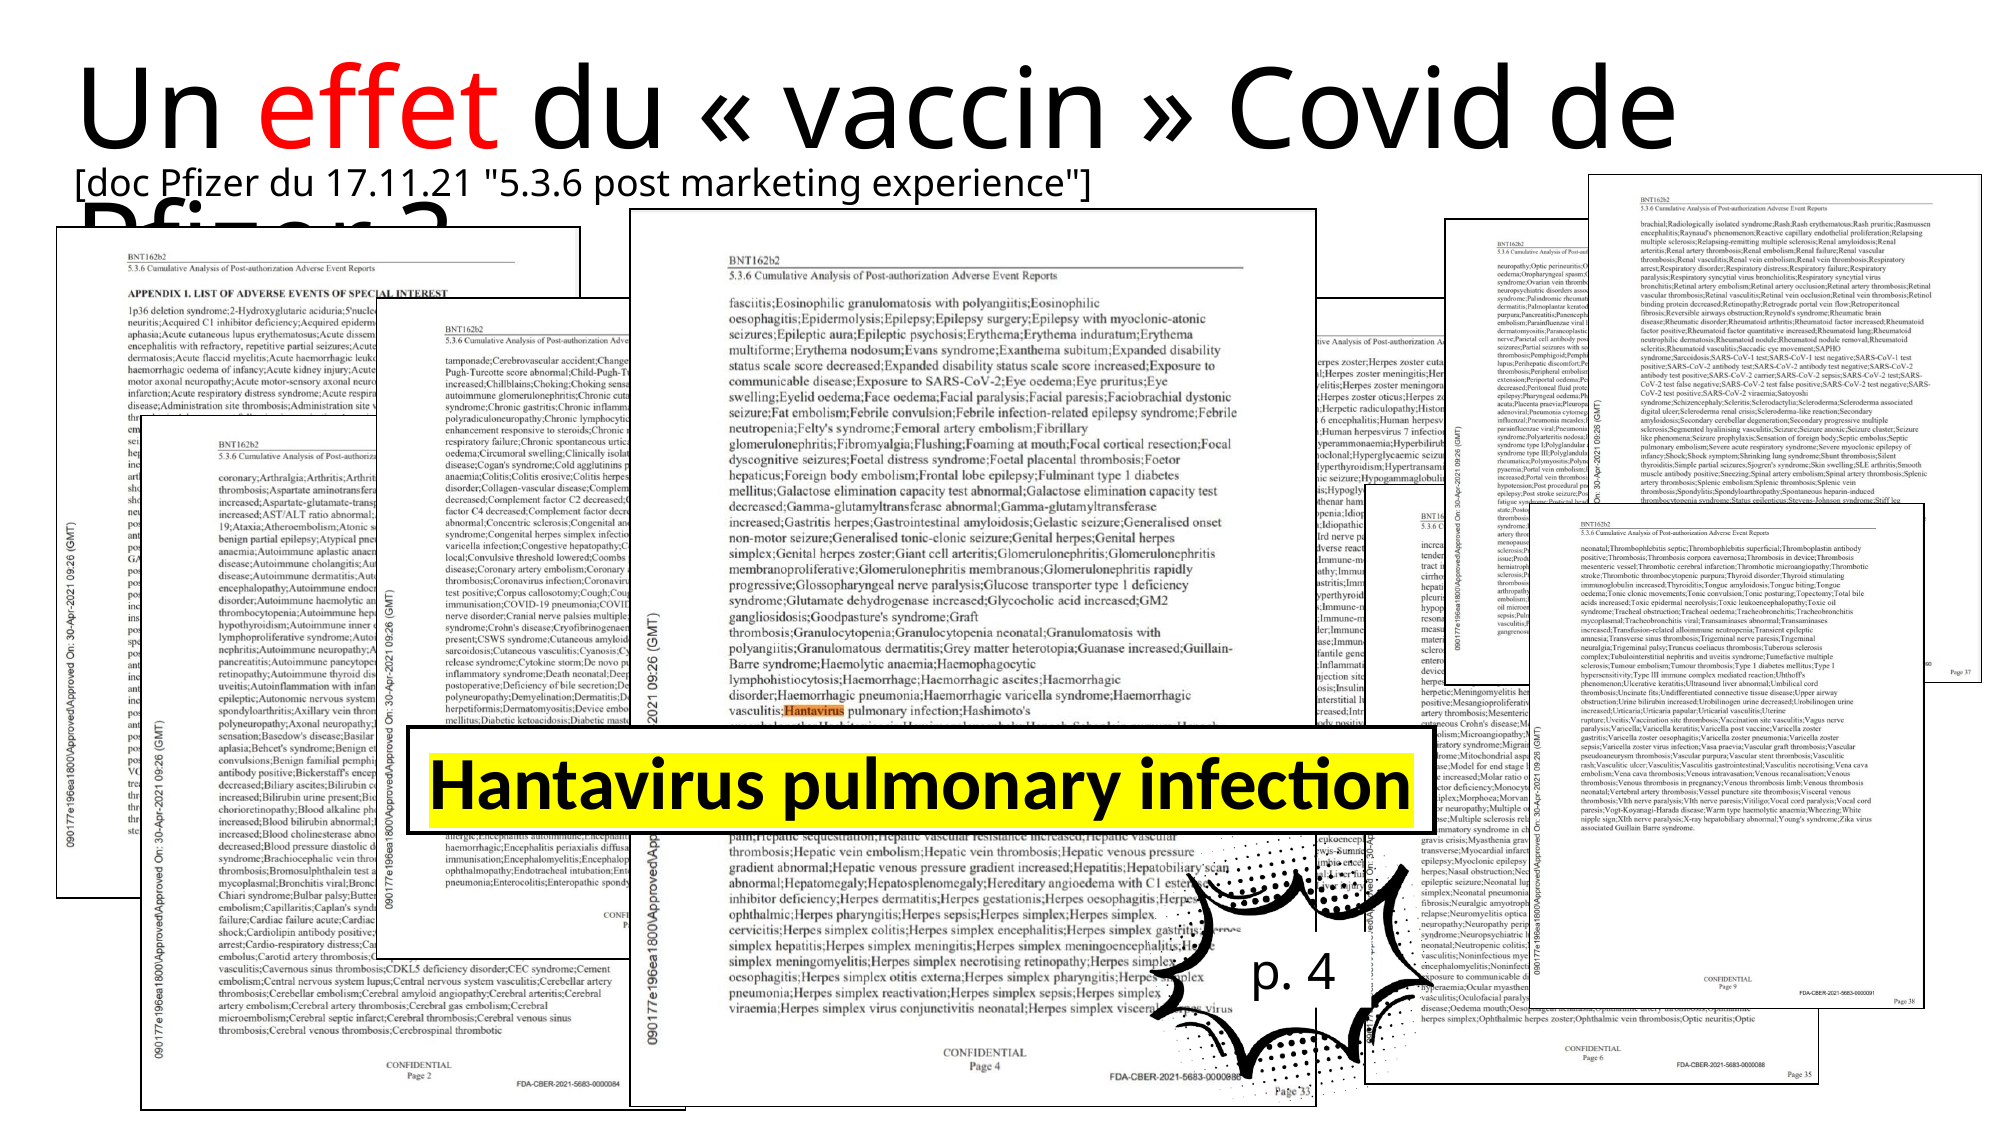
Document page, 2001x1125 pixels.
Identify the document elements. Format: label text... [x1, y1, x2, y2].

text_box [doc Pfizer du 17.11.21 "5.3.6 post marketing experience"] [59, 151, 1174, 212]
picture [630, 485, 1818, 1106]
text_box Hantavirus pulmonary infection [407, 727, 1435, 834]
text_box p. 4 [1214, 931, 1372, 1008]
picture [630, 209, 1316, 725]
picture [1445, 219, 1588, 685]
picture [1317, 298, 1444, 725]
picture [1530, 504, 1924, 1008]
picture [377, 298, 629, 959]
text_box Un effet du « vaccin » Covid de Pfizer ? [59, 28, 1809, 181]
picture [141, 416, 685, 1110]
picture [1589, 175, 1981, 682]
picture [57, 227, 580, 898]
